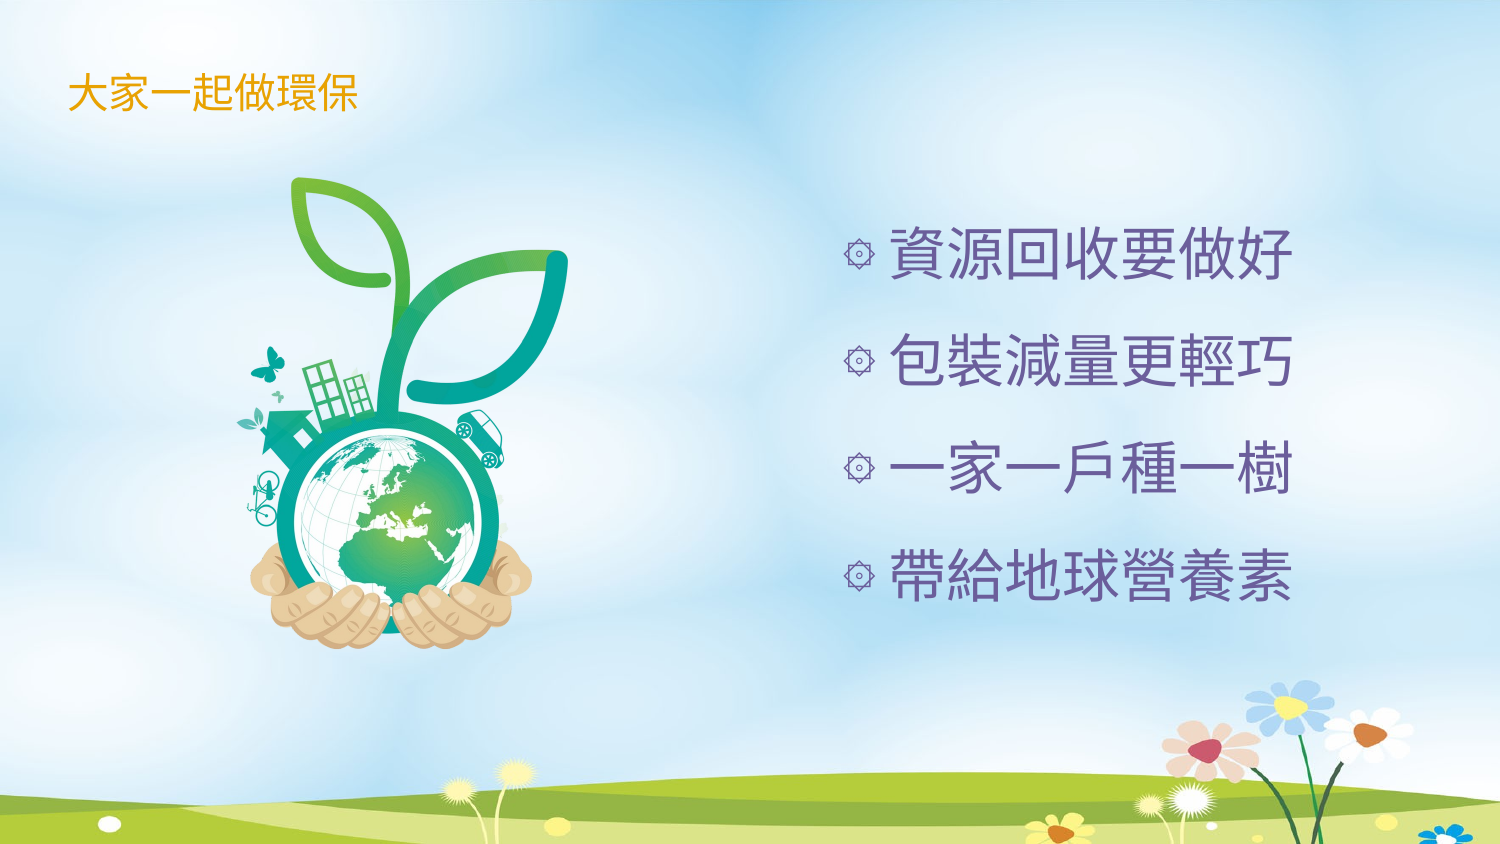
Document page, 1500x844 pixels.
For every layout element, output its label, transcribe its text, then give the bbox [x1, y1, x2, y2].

title 大家一起做環保 [59, 29, 368, 152]
list 資源回收要做好 包裝減量更輕巧 一家一戶種一樹 帶給地球營養素 [826, 207, 1300, 639]
picture [0, 0, 1500, 844]
